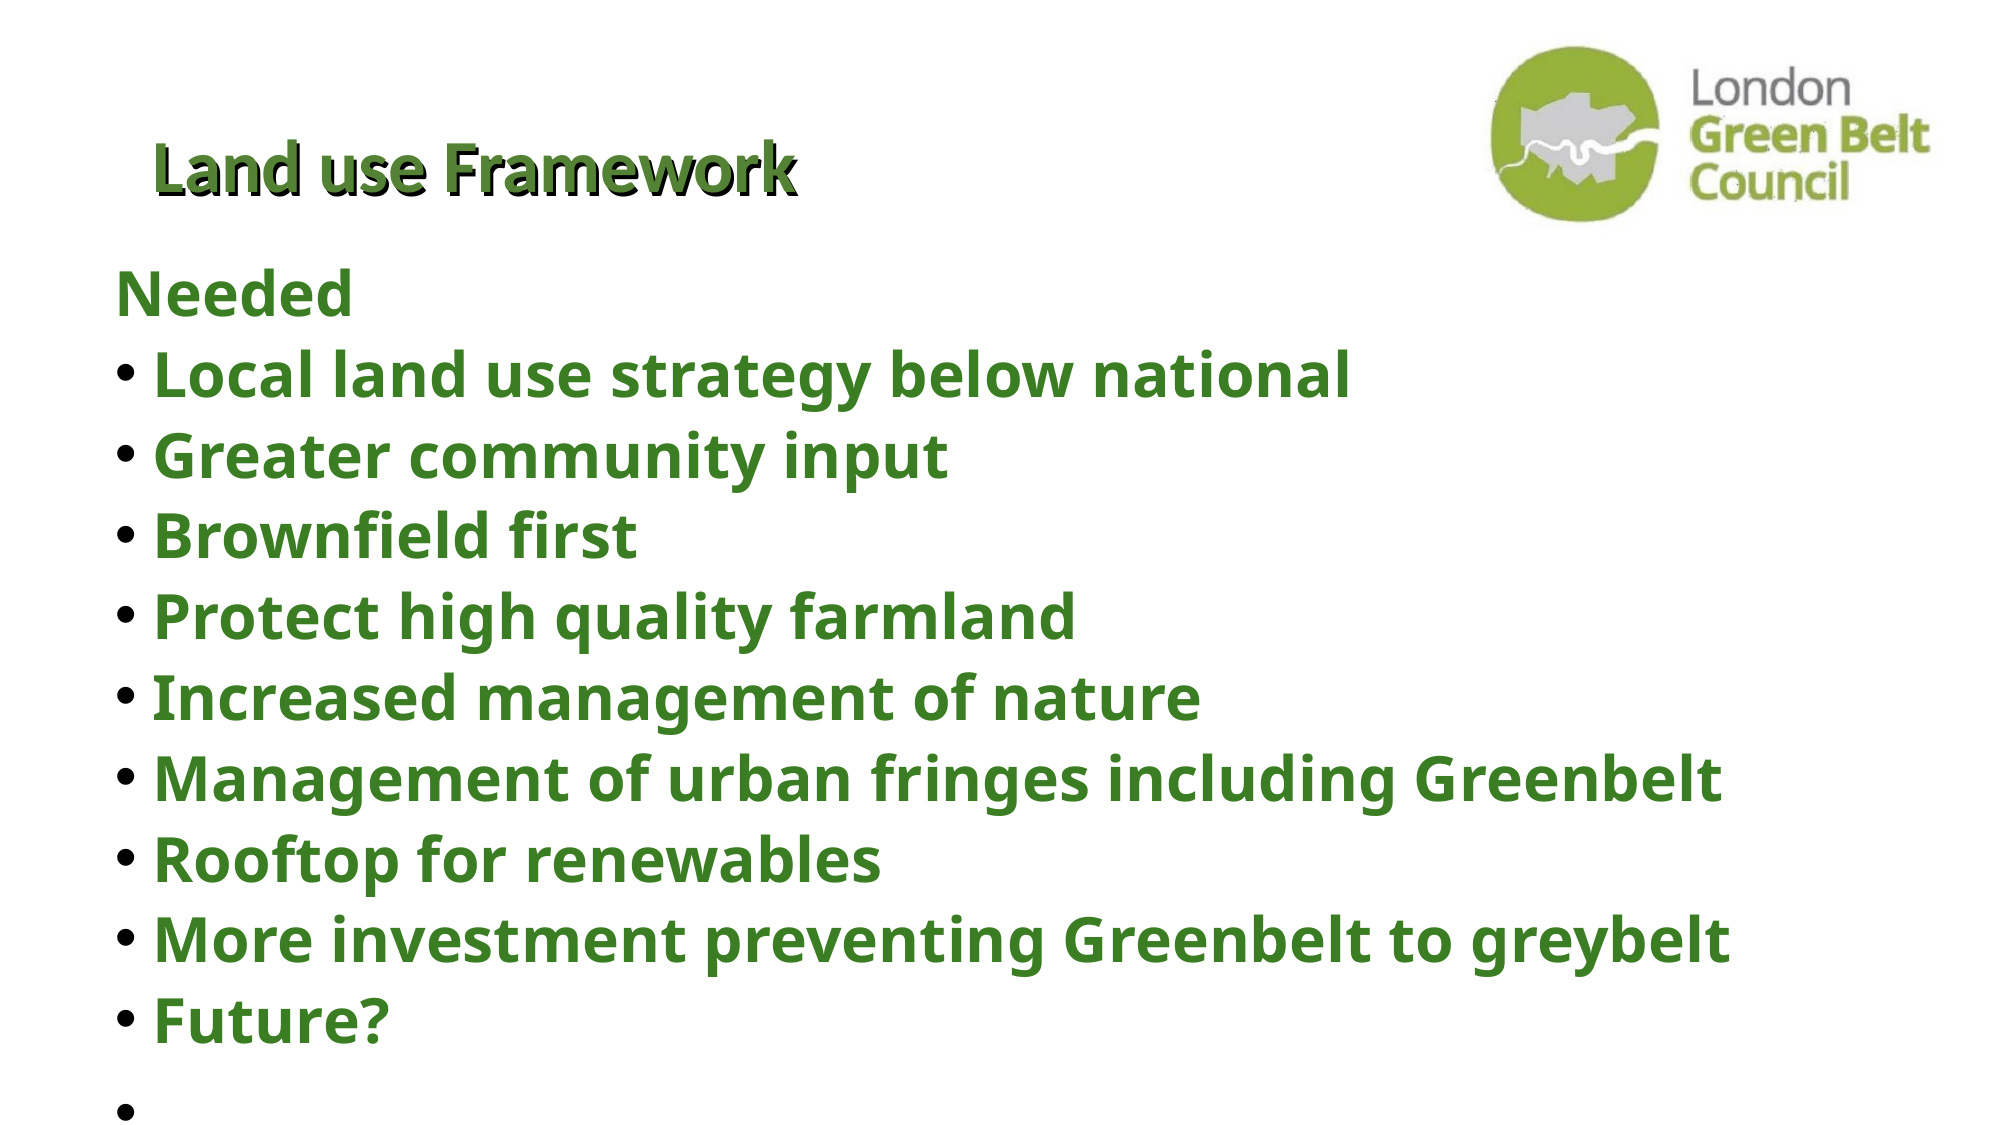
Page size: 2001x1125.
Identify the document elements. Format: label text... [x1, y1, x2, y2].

title Land use Framework [137, 59, 1863, 261]
picture [1465, 38, 1971, 240]
list Needed Local land use strategy below national Greater community input Brownfield first Protect high quality farmland Increased management of nature Management of urban fringes including Greenbelt Rooftop for renewables More investment preventing Greenbelt to greybelt Future? [99, 261, 1940, 1125]
